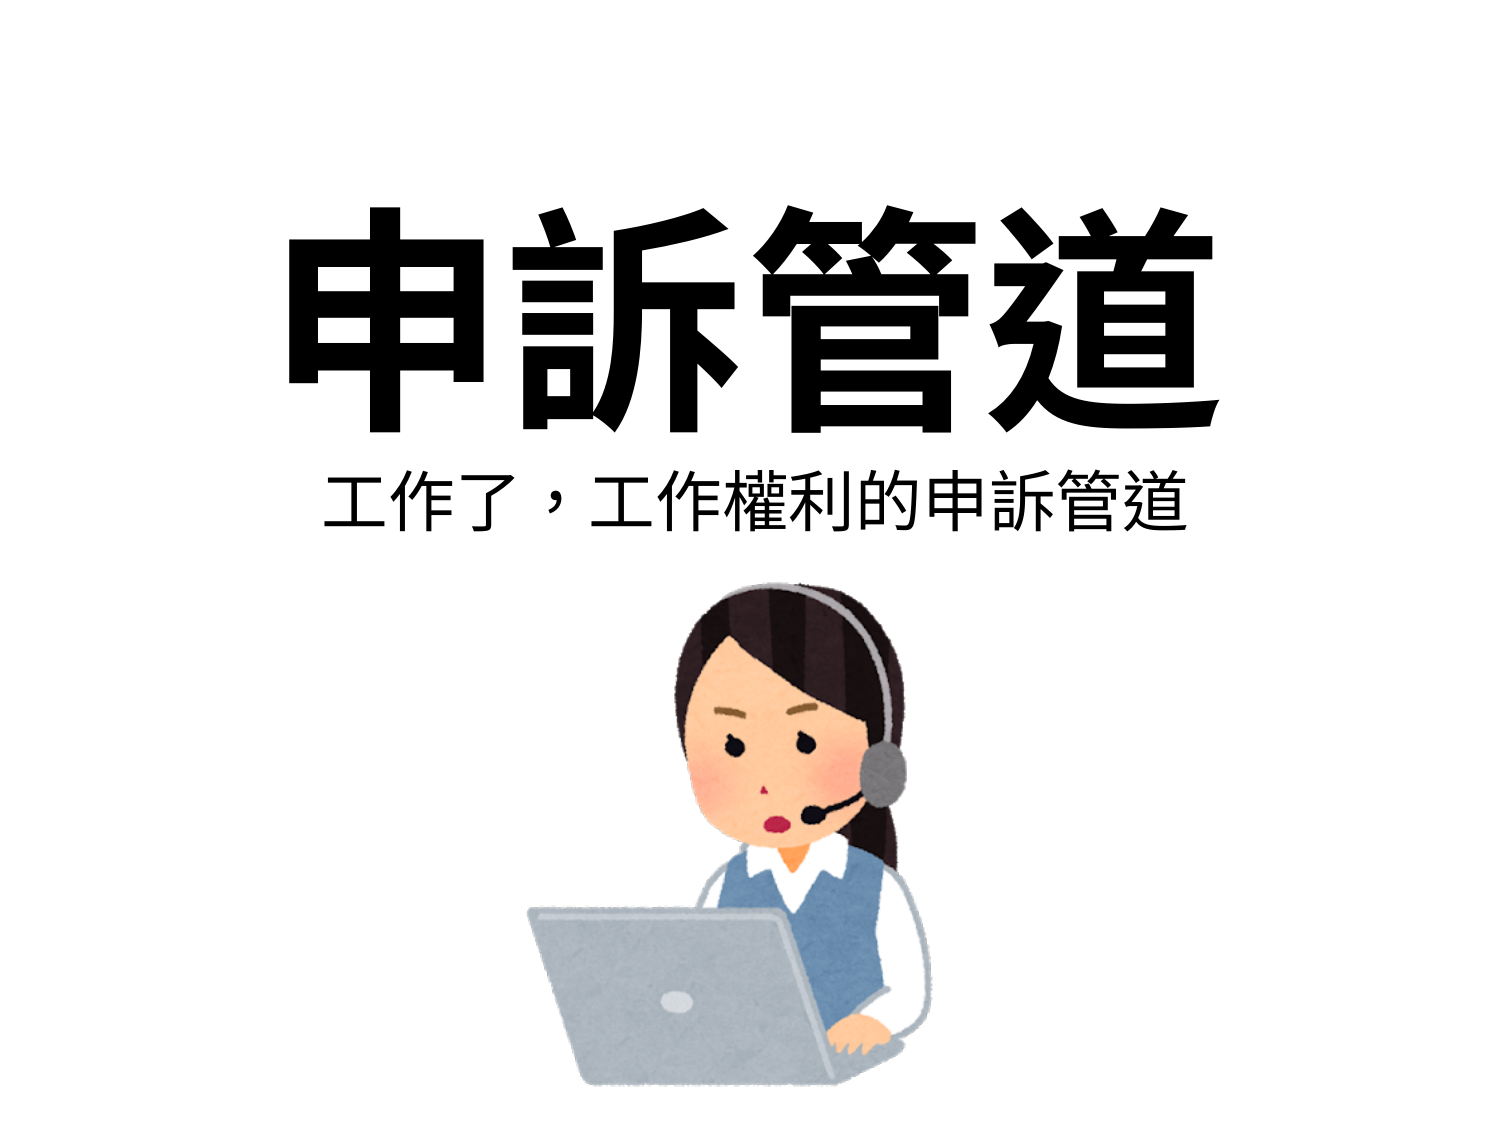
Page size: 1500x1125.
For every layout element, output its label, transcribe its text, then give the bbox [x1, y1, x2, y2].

title 申訴管道 [107, 75, 1383, 468]
picture [490, 567, 979, 1101]
subtitle 工作了，工作權利的申訴管道 [193, 452, 1319, 724]
